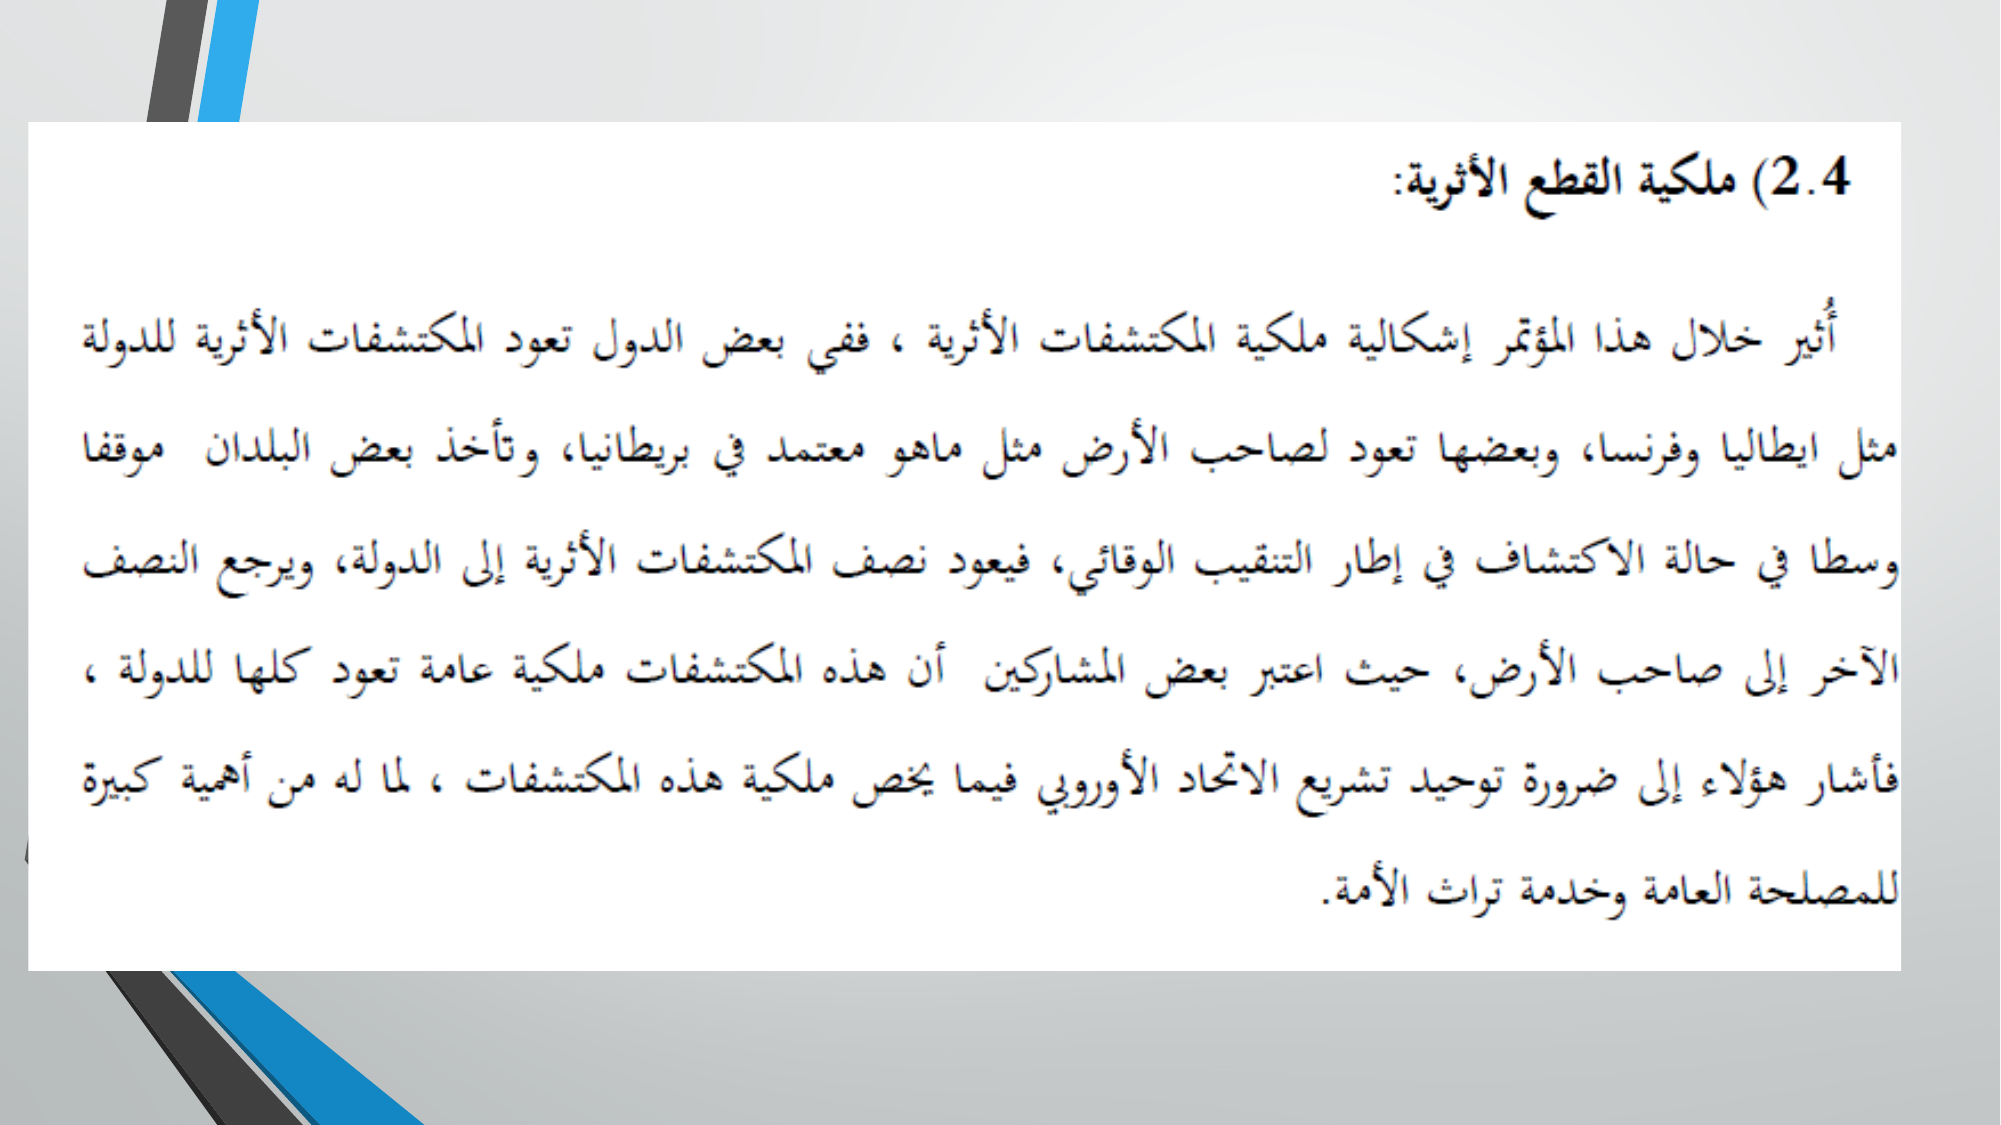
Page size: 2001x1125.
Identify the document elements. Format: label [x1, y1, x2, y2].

picture [28, 122, 1902, 971]
